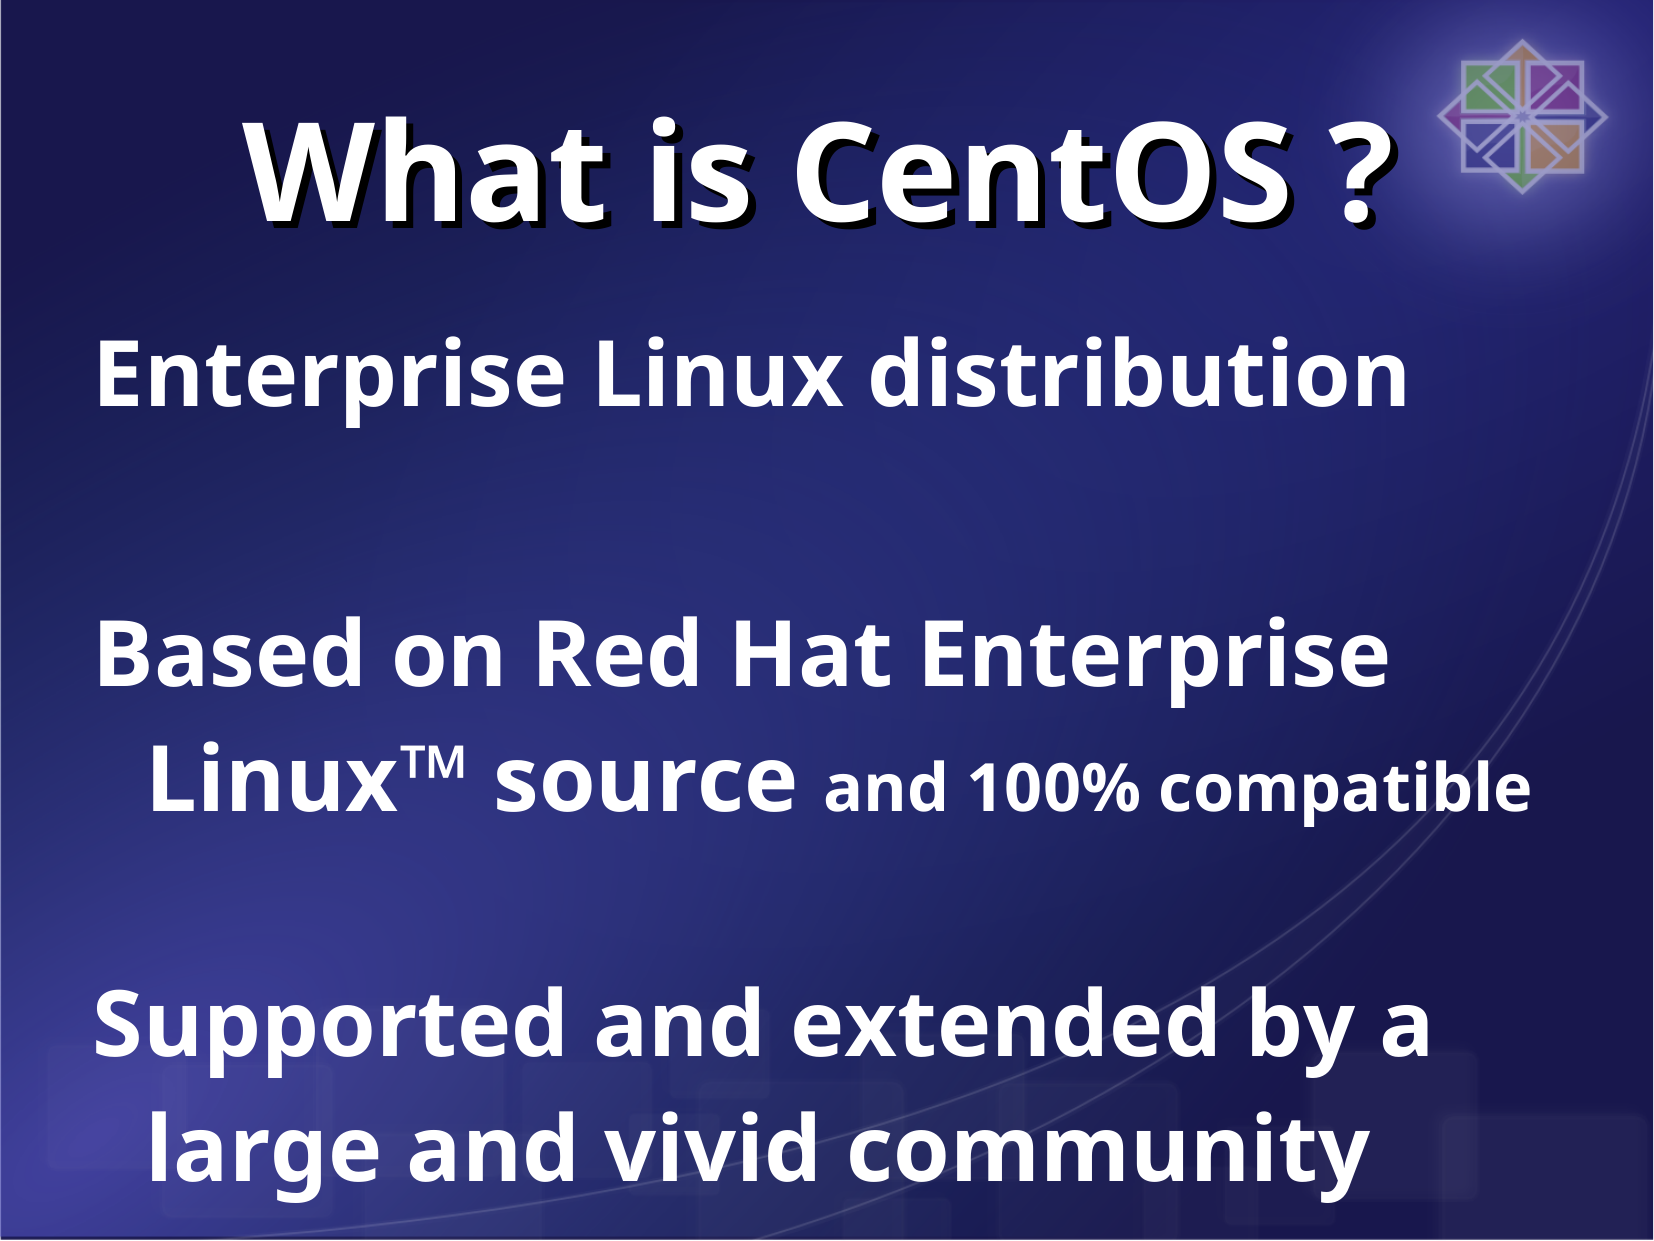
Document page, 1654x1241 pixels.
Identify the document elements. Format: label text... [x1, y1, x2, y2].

picture [0, 0, 1654, 1241]
title What is CentOS ? [75, 72, 1563, 263]
list Enterprise Linux distribution Based on Red Hat Enterprise Linux™ source and 100% compatible Supported and extended by a large and vivid community [75, 308, 1563, 1126]
